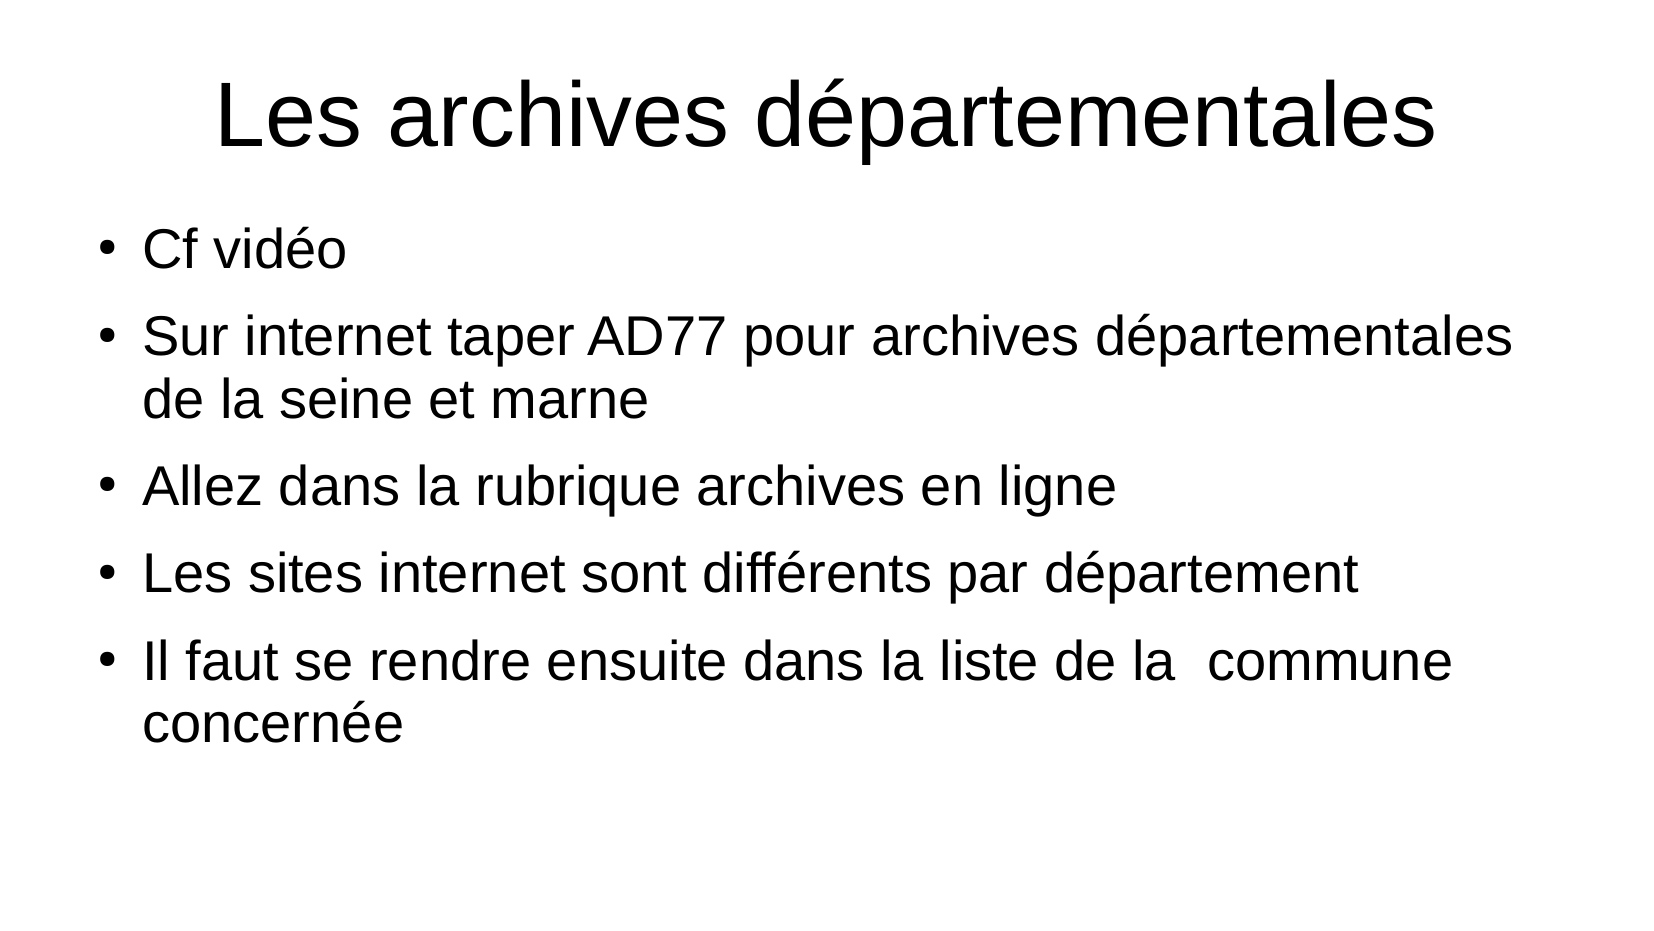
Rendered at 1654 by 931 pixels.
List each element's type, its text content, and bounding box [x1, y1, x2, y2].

list Cf vidéo Sur internet taper AD77 pour archives départementales de la seine et marne Allez dans la rubrique archives en ligne Les sites internet sont différents par département Il faut se rendre ensuite dans la liste de la commune concernée [82, 217, 1571, 758]
title Les archives départementales [82, 37, 1571, 193]
